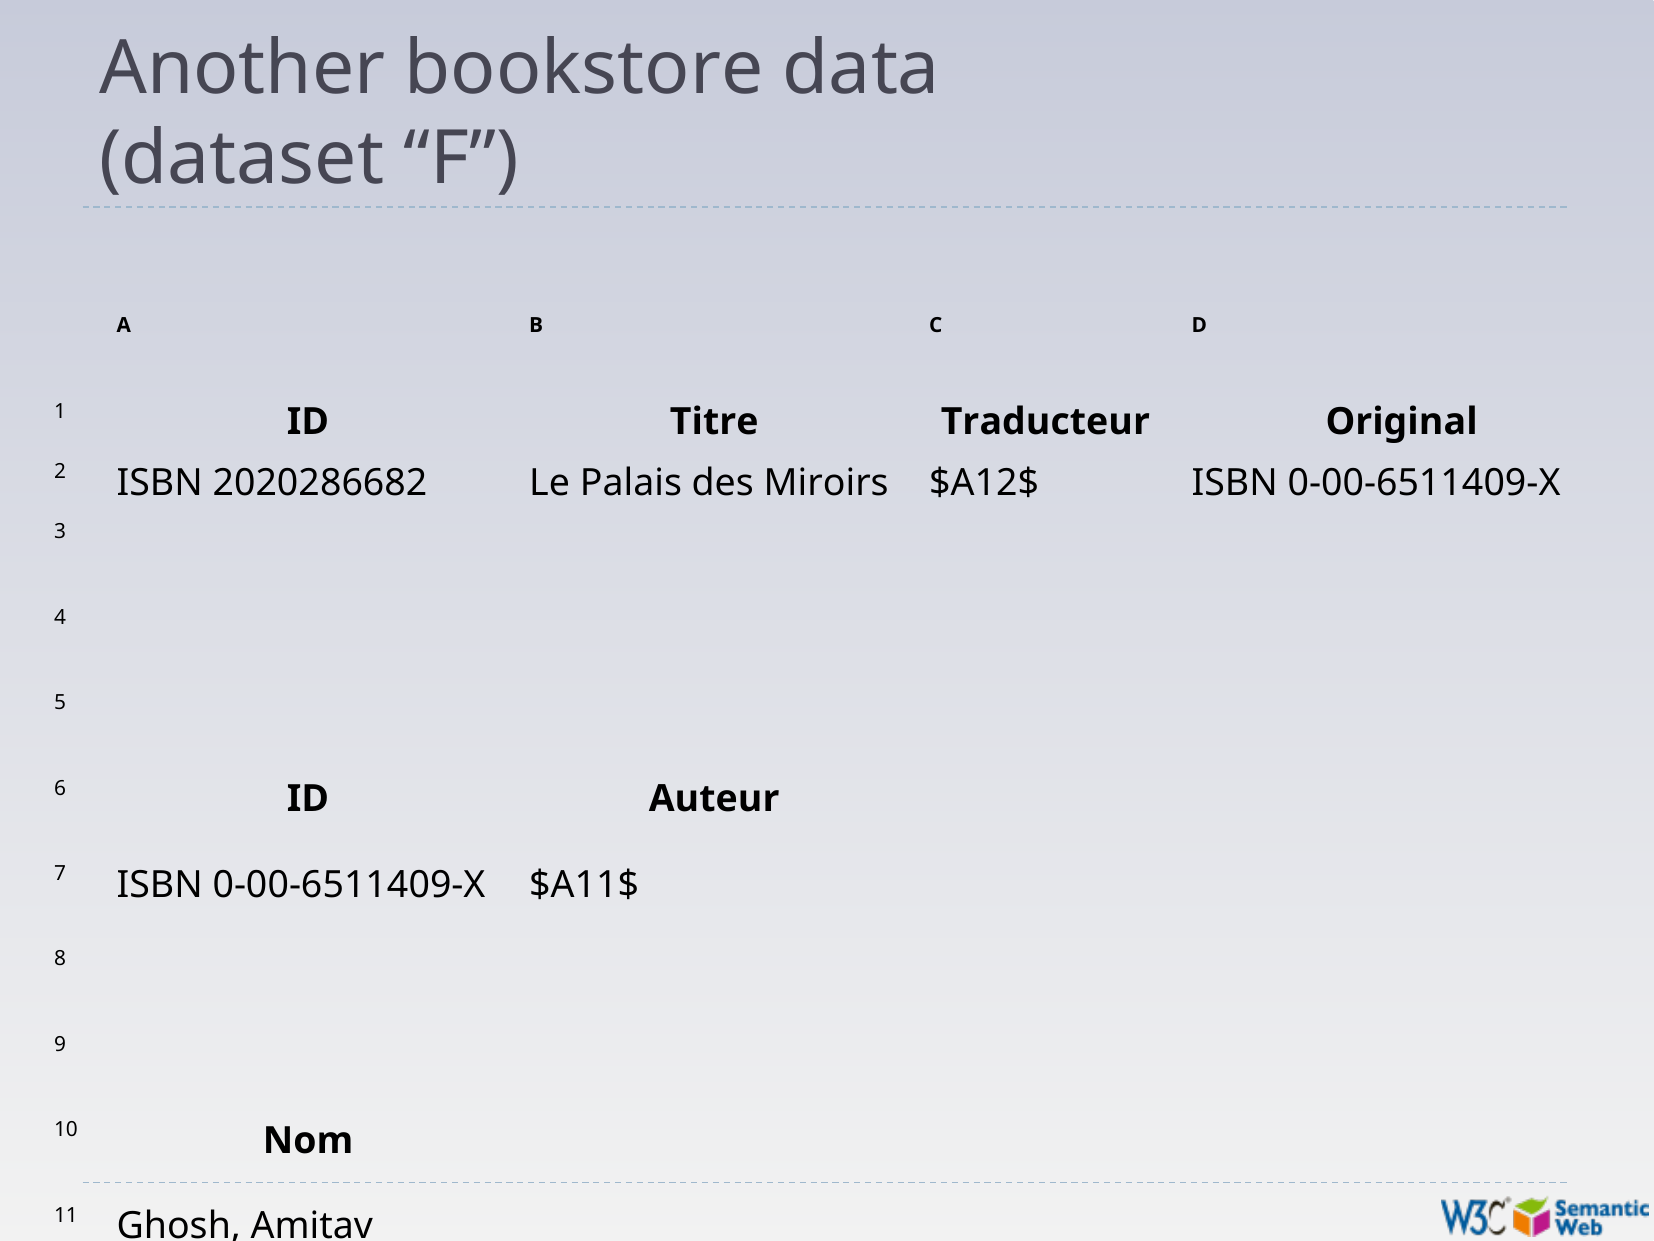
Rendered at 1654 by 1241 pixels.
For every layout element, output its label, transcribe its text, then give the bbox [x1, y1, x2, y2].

table_cell 7 [39, 852, 102, 937]
table_cell $A11$ [514, 852, 914, 937]
table_cell [102, 1023, 514, 1108]
table_cell 4 [39, 596, 102, 681]
table_header [39, 304, 102, 390]
table_cell 10 [39, 1108, 102, 1194]
table_cell [102, 510, 514, 596]
table_cell [514, 510, 914, 596]
table_cell Traducteur [914, 390, 1177, 450]
table_cell [914, 596, 1177, 681]
table_cell ISBN 0-00-6511409-X [102, 852, 514, 937]
table_cell [1177, 596, 1627, 681]
table_cell [914, 510, 1177, 596]
table_cell ID [102, 767, 514, 852]
table_cell 2 [39, 450, 102, 510]
table_cell 9 [39, 1023, 102, 1108]
table_cell ISBN 2020286682 [102, 450, 514, 510]
table_cell 11 [39, 1194, 102, 1241]
table_cell [514, 1108, 914, 1194]
table_header D [1177, 304, 1627, 390]
table_cell Nom [102, 1108, 514, 1194]
table_cell [914, 937, 1177, 1023]
table_cell [102, 937, 514, 1023]
table_cell [1177, 1023, 1627, 1108]
table_cell 1 [39, 390, 102, 450]
picture [1627, 1195, 1649, 1237]
table_cell Le Palais des Miroirs [514, 450, 914, 510]
table_cell [914, 1023, 1177, 1108]
table_cell 3 [39, 510, 102, 596]
table_header B [514, 304, 914, 390]
table_cell Ghosh, Amitav [102, 1194, 514, 1241]
table_header C [914, 304, 1177, 390]
table_cell [914, 681, 1177, 767]
table_cell Titre [514, 390, 914, 450]
table_cell 6 [39, 767, 102, 852]
table_cell [1177, 937, 1627, 1023]
table_cell [1177, 1194, 1627, 1241]
table_cell ISBN 0-00-6511409-X [1177, 450, 1627, 510]
title Another bookstore data (dataset “F”) [82, 10, 1572, 207]
table_cell [914, 1194, 1177, 1241]
table_cell [102, 681, 514, 767]
table_cell [1177, 510, 1627, 596]
table_cell Auteur [514, 767, 914, 852]
table_cell [1177, 681, 1627, 767]
table_cell [1177, 1108, 1627, 1194]
table_cell 5 [39, 681, 102, 767]
table_cell [914, 1108, 1177, 1194]
table_cell [1177, 767, 1627, 852]
table_cell [1177, 852, 1627, 937]
table_cell ID [102, 390, 514, 450]
table_cell [102, 596, 514, 681]
table_cell [514, 937, 914, 1023]
table_cell [514, 1194, 914, 1241]
table_cell [514, 596, 914, 681]
table_cell Original [1177, 390, 1627, 450]
table_header A [102, 304, 514, 390]
table_cell [514, 1023, 914, 1108]
table_cell [914, 852, 1177, 937]
table_cell $A12$ [914, 450, 1177, 510]
table_cell [514, 681, 914, 767]
table_cell 8 [39, 937, 102, 1023]
table_cell [914, 767, 1177, 852]
